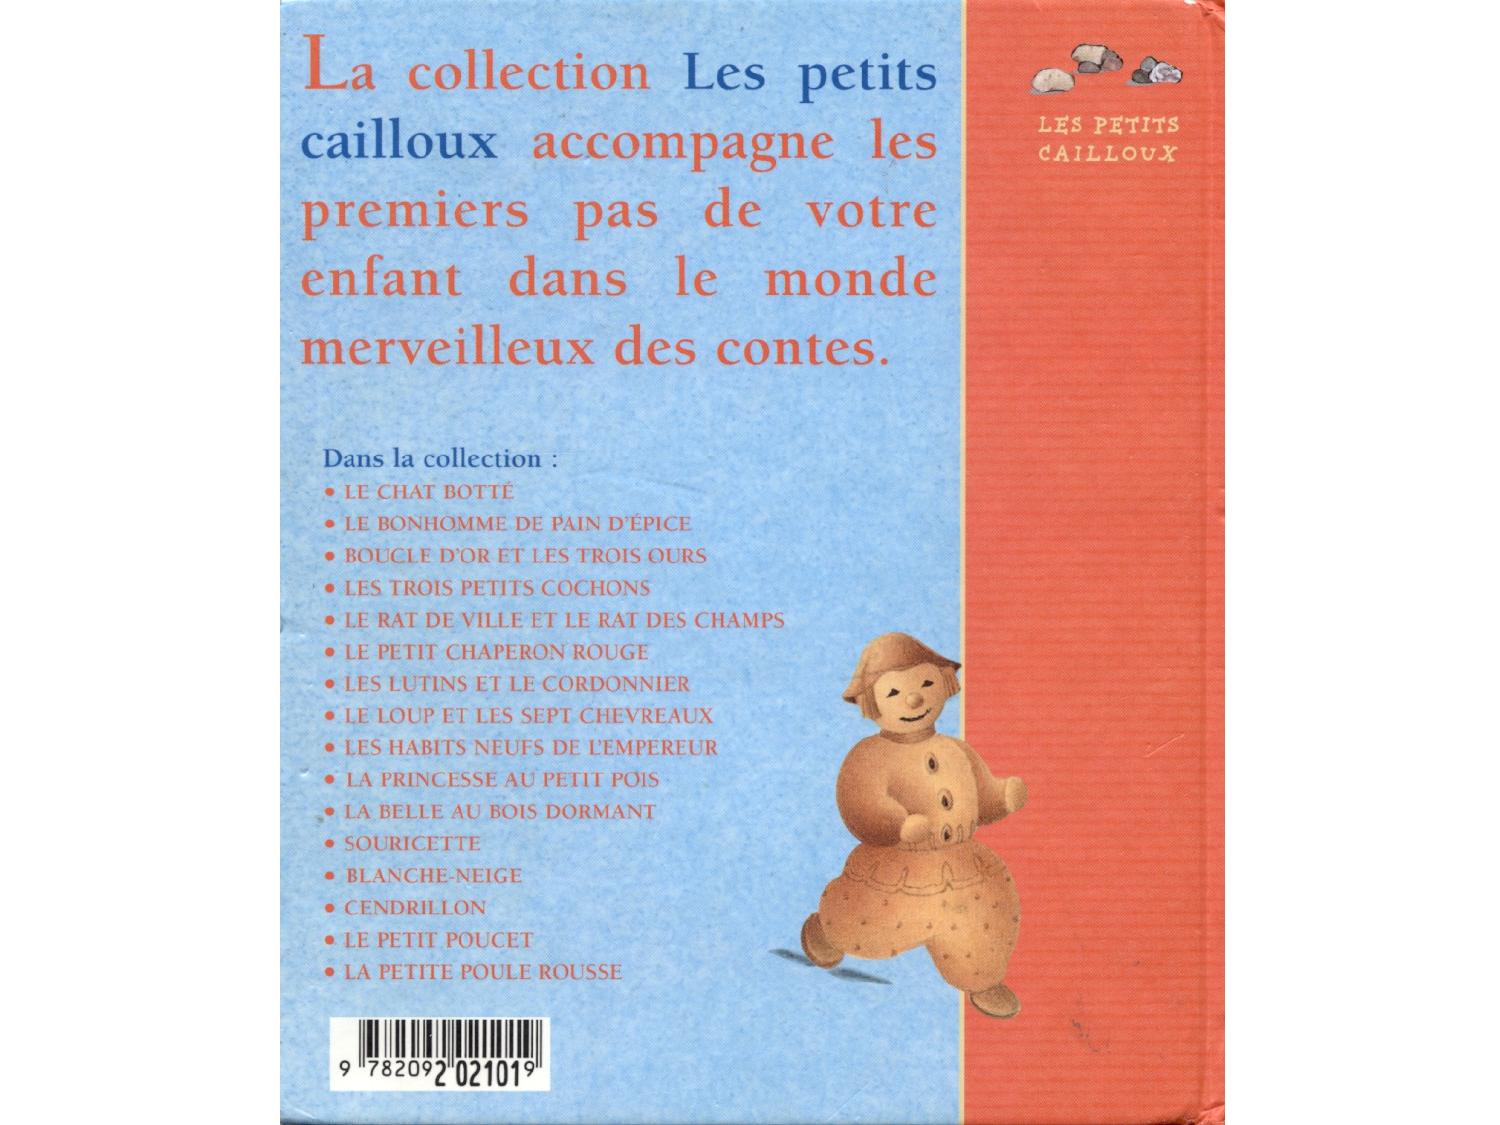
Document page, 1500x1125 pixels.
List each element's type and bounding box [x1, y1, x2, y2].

picture [280, 0, 1225, 1125]
